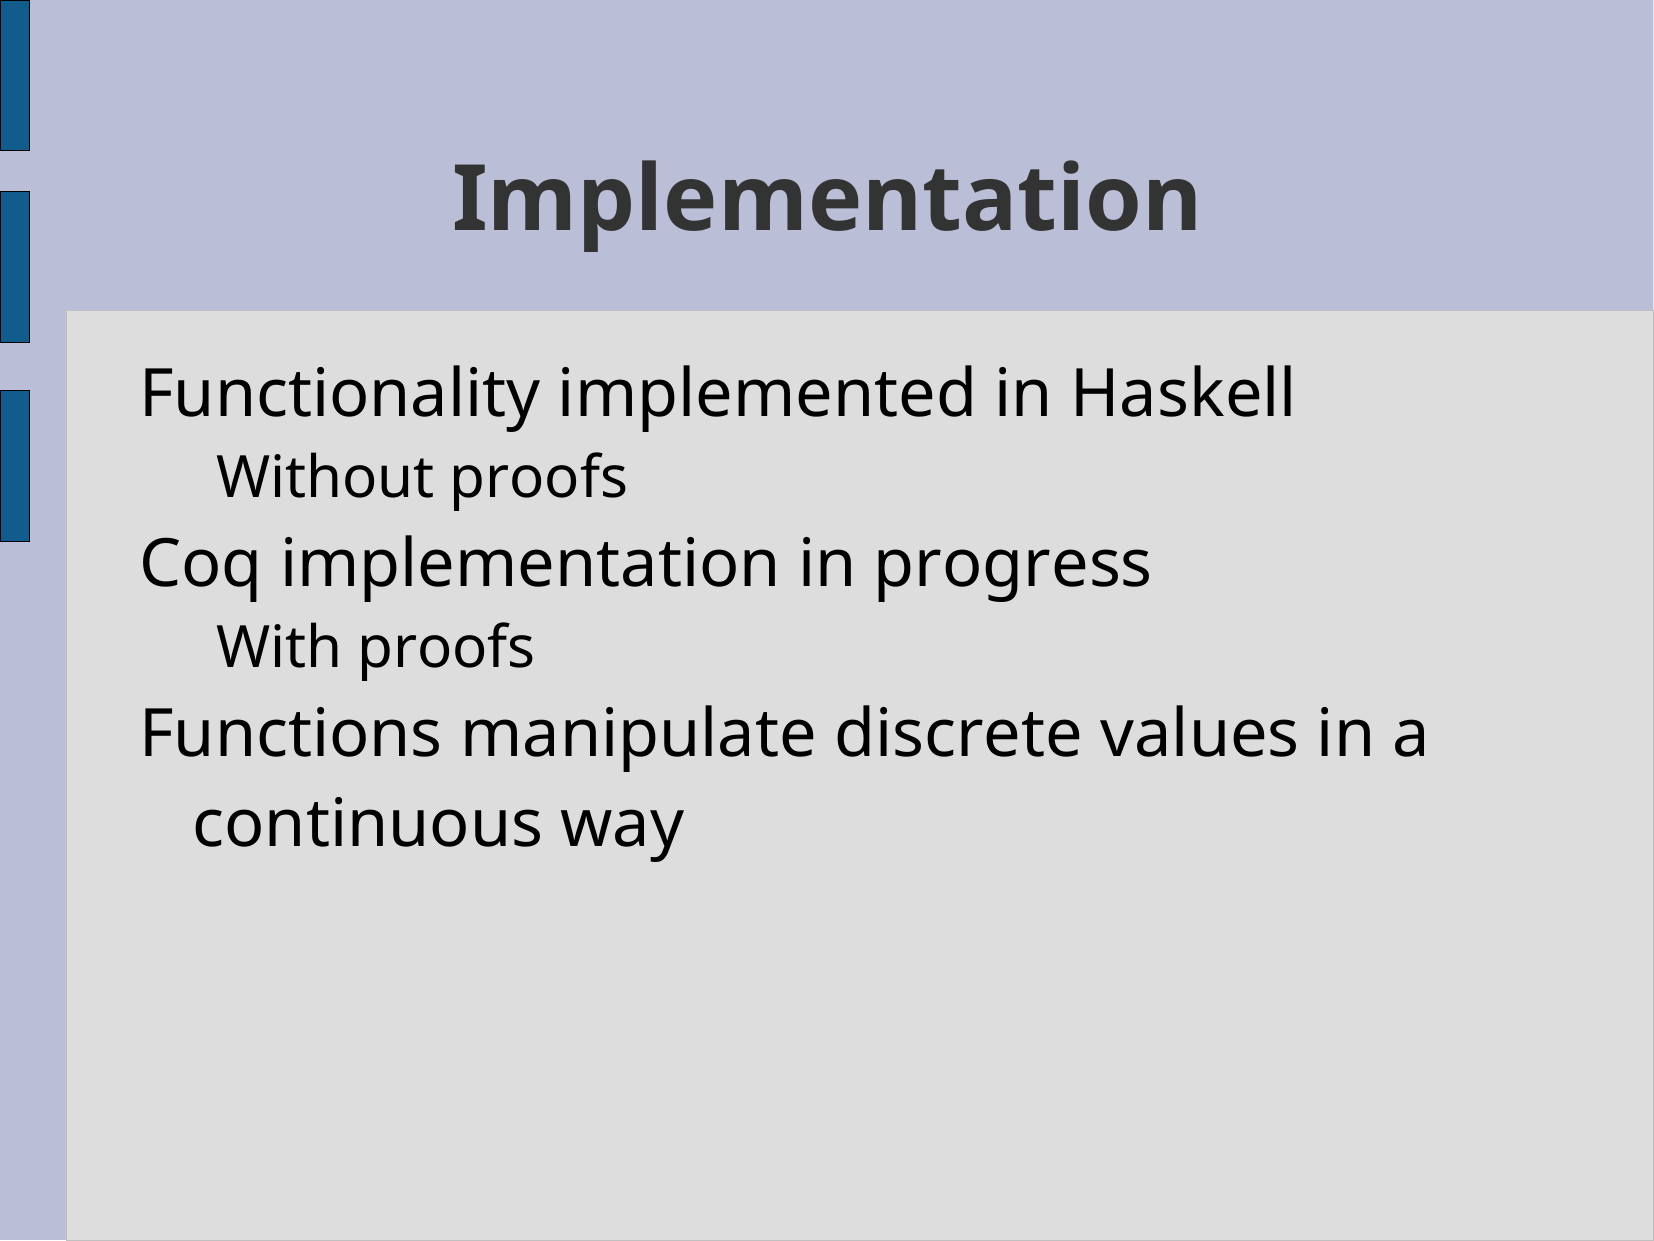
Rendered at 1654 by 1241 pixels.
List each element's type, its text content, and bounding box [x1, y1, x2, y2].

title Implementation [121, 91, 1534, 299]
list Functionality implemented in Haskell Without proofs Coq implementation in progress With proofs Functions manipulate discrete values in a continuous way [121, 344, 1534, 1127]
